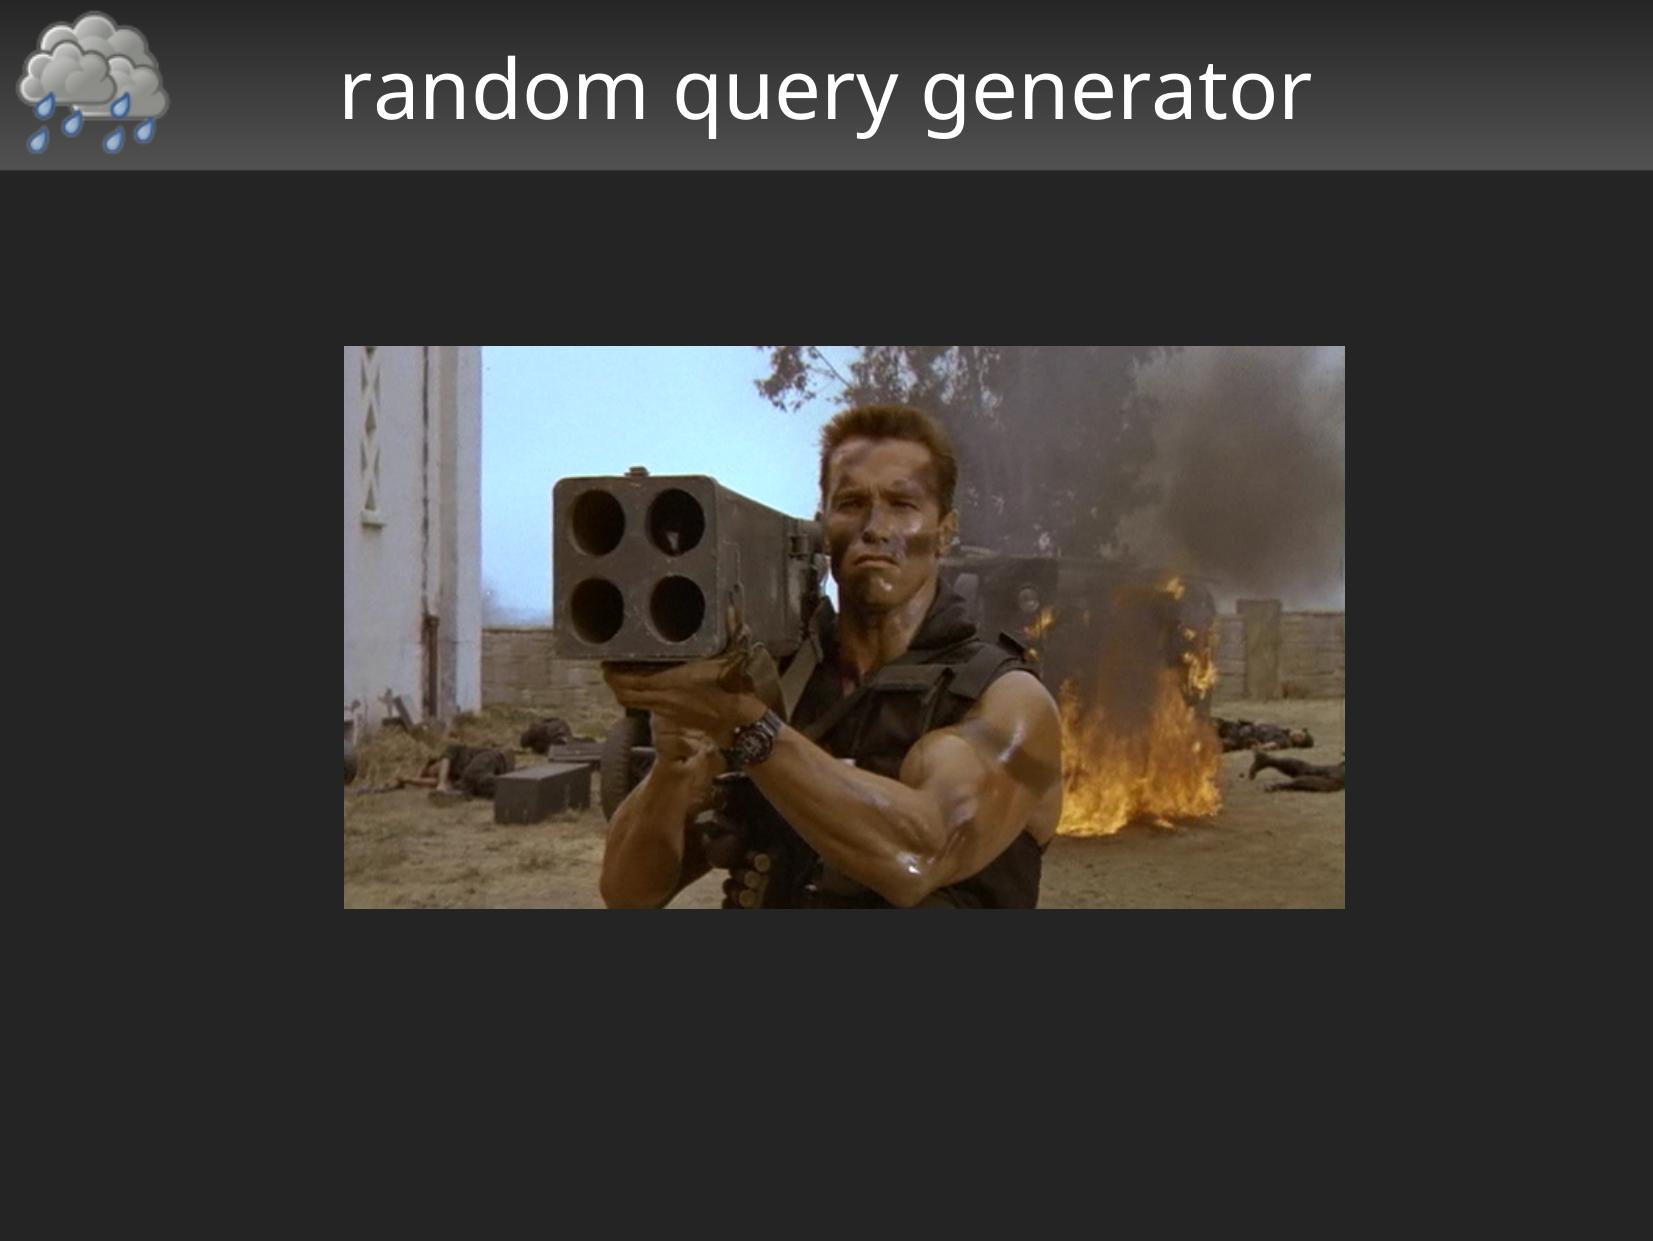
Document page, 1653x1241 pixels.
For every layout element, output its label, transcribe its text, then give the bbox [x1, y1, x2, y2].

title random query generator [82, 39, 1570, 137]
picture [0, 0, 1653, 1241]
